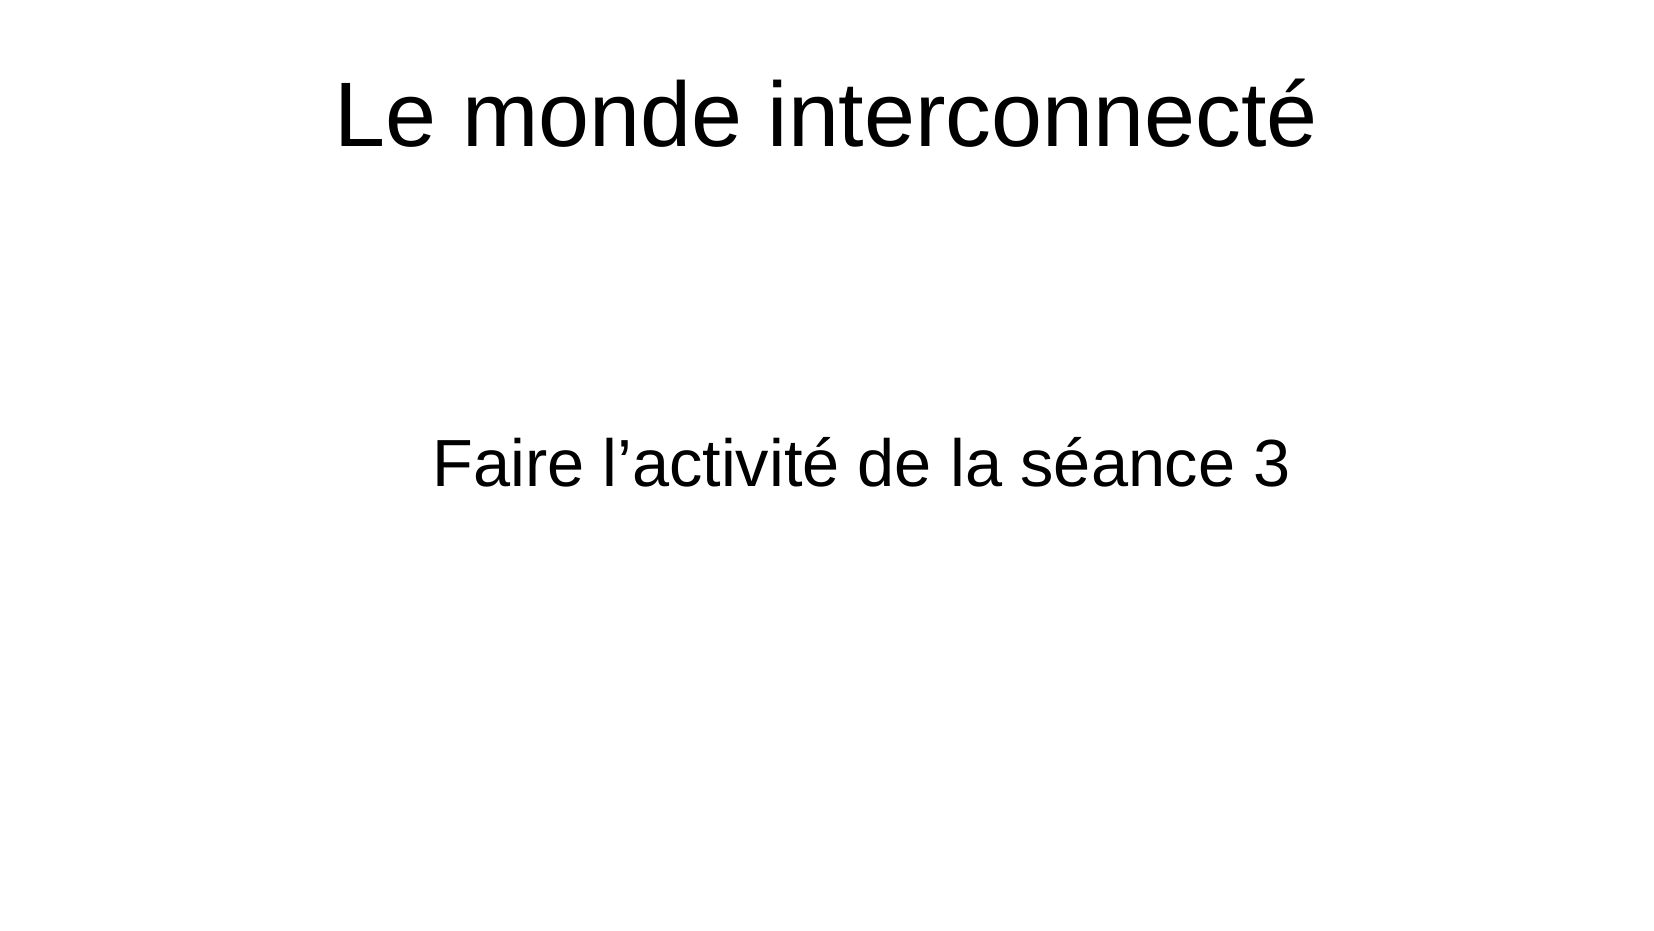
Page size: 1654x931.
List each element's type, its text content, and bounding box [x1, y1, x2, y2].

list Faire l’activité de la séance 3 [82, 217, 1571, 758]
title Le monde interconnecté [82, 37, 1571, 193]
